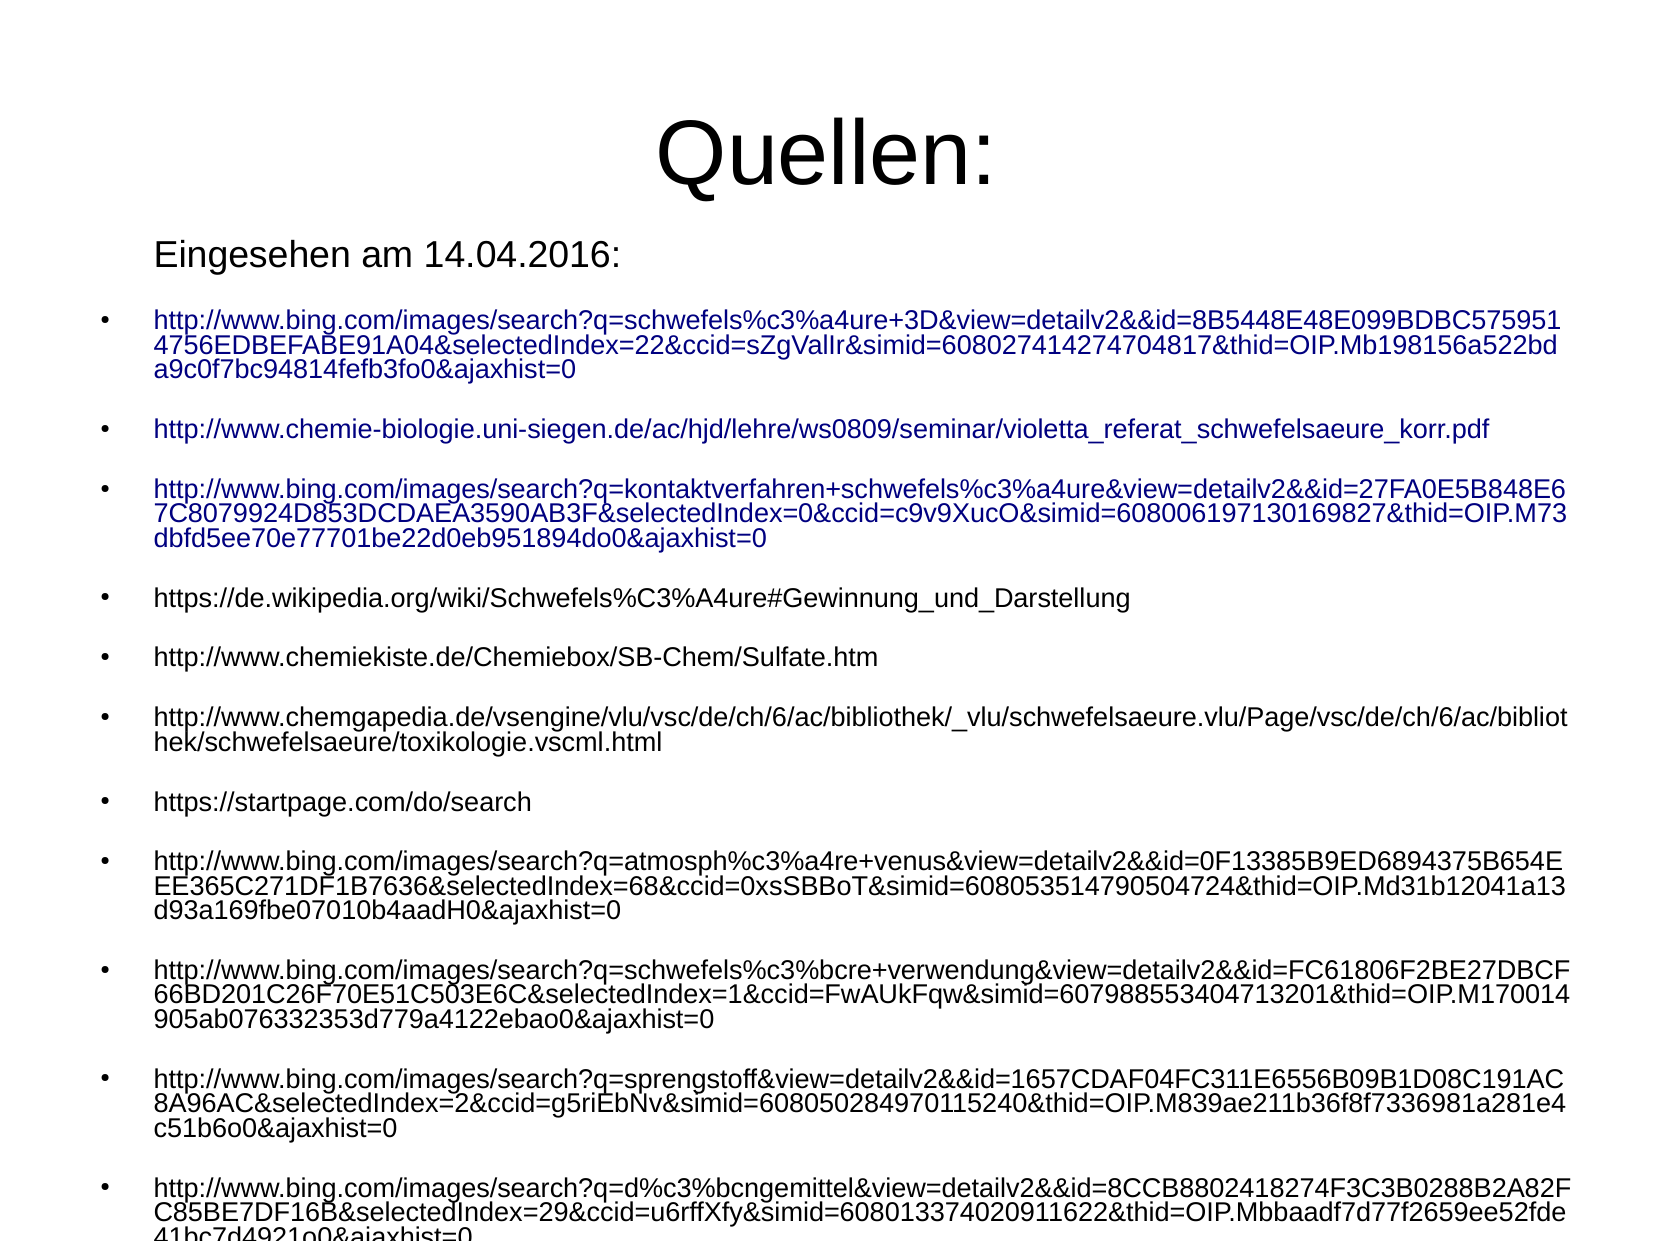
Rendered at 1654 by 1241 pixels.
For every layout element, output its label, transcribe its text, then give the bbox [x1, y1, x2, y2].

title Quellen: [82, 49, 1571, 233]
list Eingesehen am 14.04.2016: http://www.bing.com/images/search?q=schwefels%c3%a4ure+3D&view=detailv2&&id=8B5448E48E099BDBC5759514756EDBEFABE91A04&selectedIndex=22&ccid=sZgValIr&simid=608027414274704817&thid=OIP.Mb198156a522bda9c0f7bc94814fefb3fo0&ajaxhist=0 http://www.chemie-biologie.uni-siegen.de/ac/hjd/lehre/ws0809/seminar/violetta_referat_schwefelsaeure_korr.pdf http://www.bing.com/images/search?q=kontaktverfahren+schwefels%c3%a4ure&view=detailv2&&id=27FA0E5B848E67C8079924D853DCDAEA3590AB3F&selectedIndex=0&ccid=c9v9XucO&simid=608006197130169827&thid=OIP.M73dbfd5ee70e77701be22d0eb951894do0&ajaxhist=0 https://de.wikipedia.org/wiki/Schwefels%C3%A4ure#Gewinnung_und_Darstellung http://www.chemiekiste.de/Chemiebox/SB-Chem/Sulfate.htm http://www.chemgapedia.de/vsengine/vlu/vsc/de/ch/6/ac/bibliothek/_vlu/schwefelsaeure.vlu/Page/vsc/de/ch/6/ac/bibliothek/schwefelsaeure/toxikologie.vscml.html https://startpage.com/do/search http://www.bing.com/images/search?q=atmosph%c3%a4re+venus&view=detailv2&&id=0F13385B9ED6894375B654EEE365C271DF1B7636&selectedIndex=68&ccid=0xsSBBoT&simid=608053514790504724&thid=OIP.Md31b12041a13d93a169fbe07010b4aadH0&ajaxhist=0 http://www.bing.com/images/search?q=schwefels%c3%bcre+verwendung&view=detailv2&&id=FC61806F2BE27DBCF66BD201C26F70E51C503E6C&selectedIndex=1&ccid=FwAUkFqw&simid=607988553404713201&thid=OIP.M170014905ab076332353d779a4122ebao0&ajaxhist=0 http://www.bing.com/images/search?q=sprengstoff&view=detailv2&&id=1657CDAF04FC311E6556B09B1D08C191AC8A96AC&selectedIndex=2&ccid=g5riEbNv&simid=608050284970115240&thid=OIP.M839ae211b36f8f7336981a281e4c51b6o0&ajaxhist=0 http://www.bing.com/images/search?q=d%c3%bcngemittel&view=detailv2&&id=8CCB8802418274F3C3B0288B2A82FC85BE7DF16B&selectedIndex=29&ccid=u6rffXfy&simid=608013374020911622&thid=OIP.Mbbaadf7d77f2659ee52fde41bc7d4921o0&ajaxhist=0 http://www.bing.com/images/search?q=aluminiumsulfat&view=detailv2&&id=C73E06E6AE13B9A775EC3941D82FD53730C5D394&selectedIndex=27&ccid=C%2bIreQyz&simid=608046934897198212&thid=OIP.M0be22b790cb39e79ae6d8afa5f57477co0&ajaxhist=0 http://www.bing.com/images/search?q=bleiakku&view=detailv2&&id=1191FA6E66C3C5D87D9D85F0C2CBEA78F4A2DCC7&selectedIndex=11&ccid=9h94CBW5&simid=608053836904007416&thid=OIP.Mf61f780815b9155e3430575aa335ee1do0&ajaxhist=0 http://www.bing.com/images/search?q=solfataren&view=detailv2&&id=F208D1F700234CCCF27F4E4D176D78C2A4256FDA&selectedIndex=32&ccid=HbiEGZzf&simid=607993922117304834&thid=OIP.M1db884199cdf9928b418596625e9e3aco0&ajaxhist=0 https://de.wikipedia.org/wiki/Ester http://flexikon.doccheck.com/de/Veresterung [82, 233, 1571, 1241]
